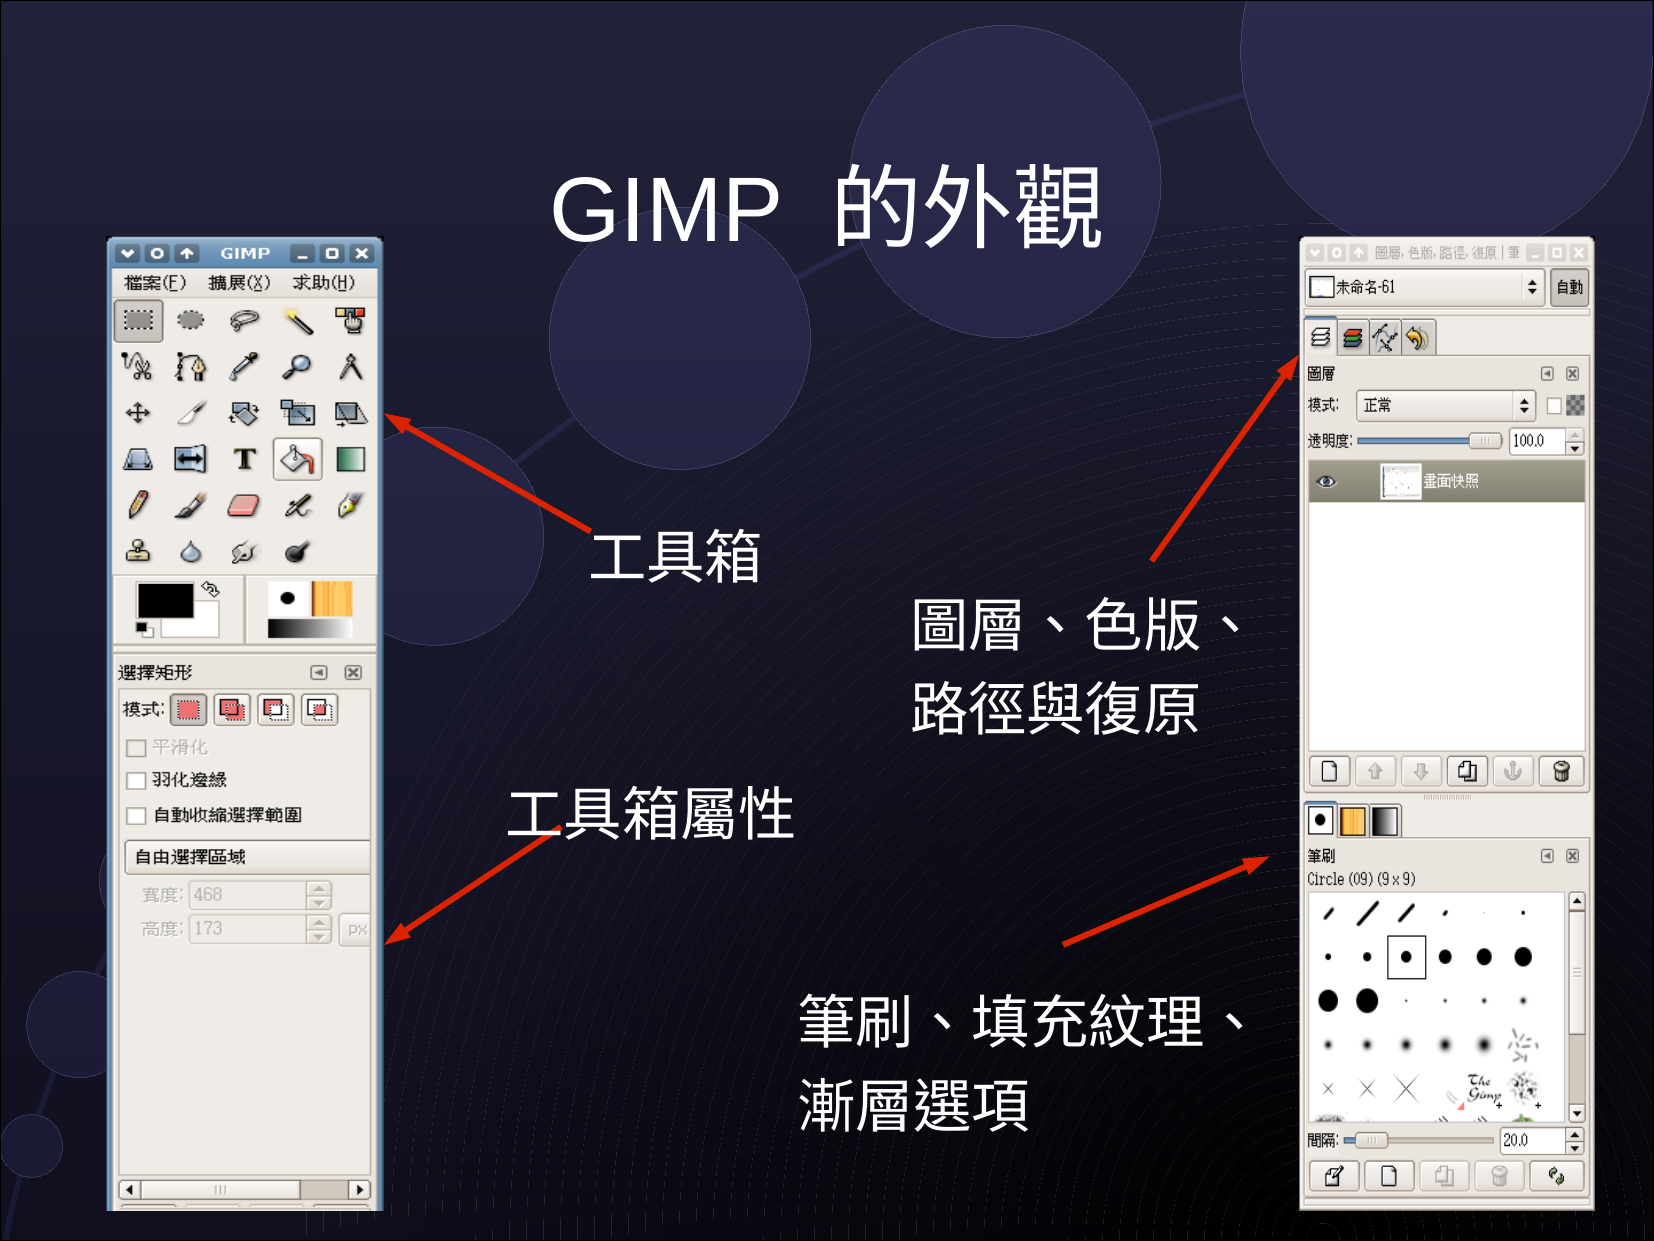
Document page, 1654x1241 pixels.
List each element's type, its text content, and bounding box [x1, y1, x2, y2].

text_box 筆刷、填充紋理、 漸層選項 [797, 975, 1264, 1093]
text_box 工具箱 [588, 510, 763, 570]
text_box 工具箱屬性 [505, 767, 798, 827]
title GIMP 的外觀 [121, 102, 1534, 311]
picture [1299, 236, 1595, 1211]
text_box 圖層、色版、 路徑與復原 [910, 579, 1261, 696]
picture [106, 236, 384, 1211]
